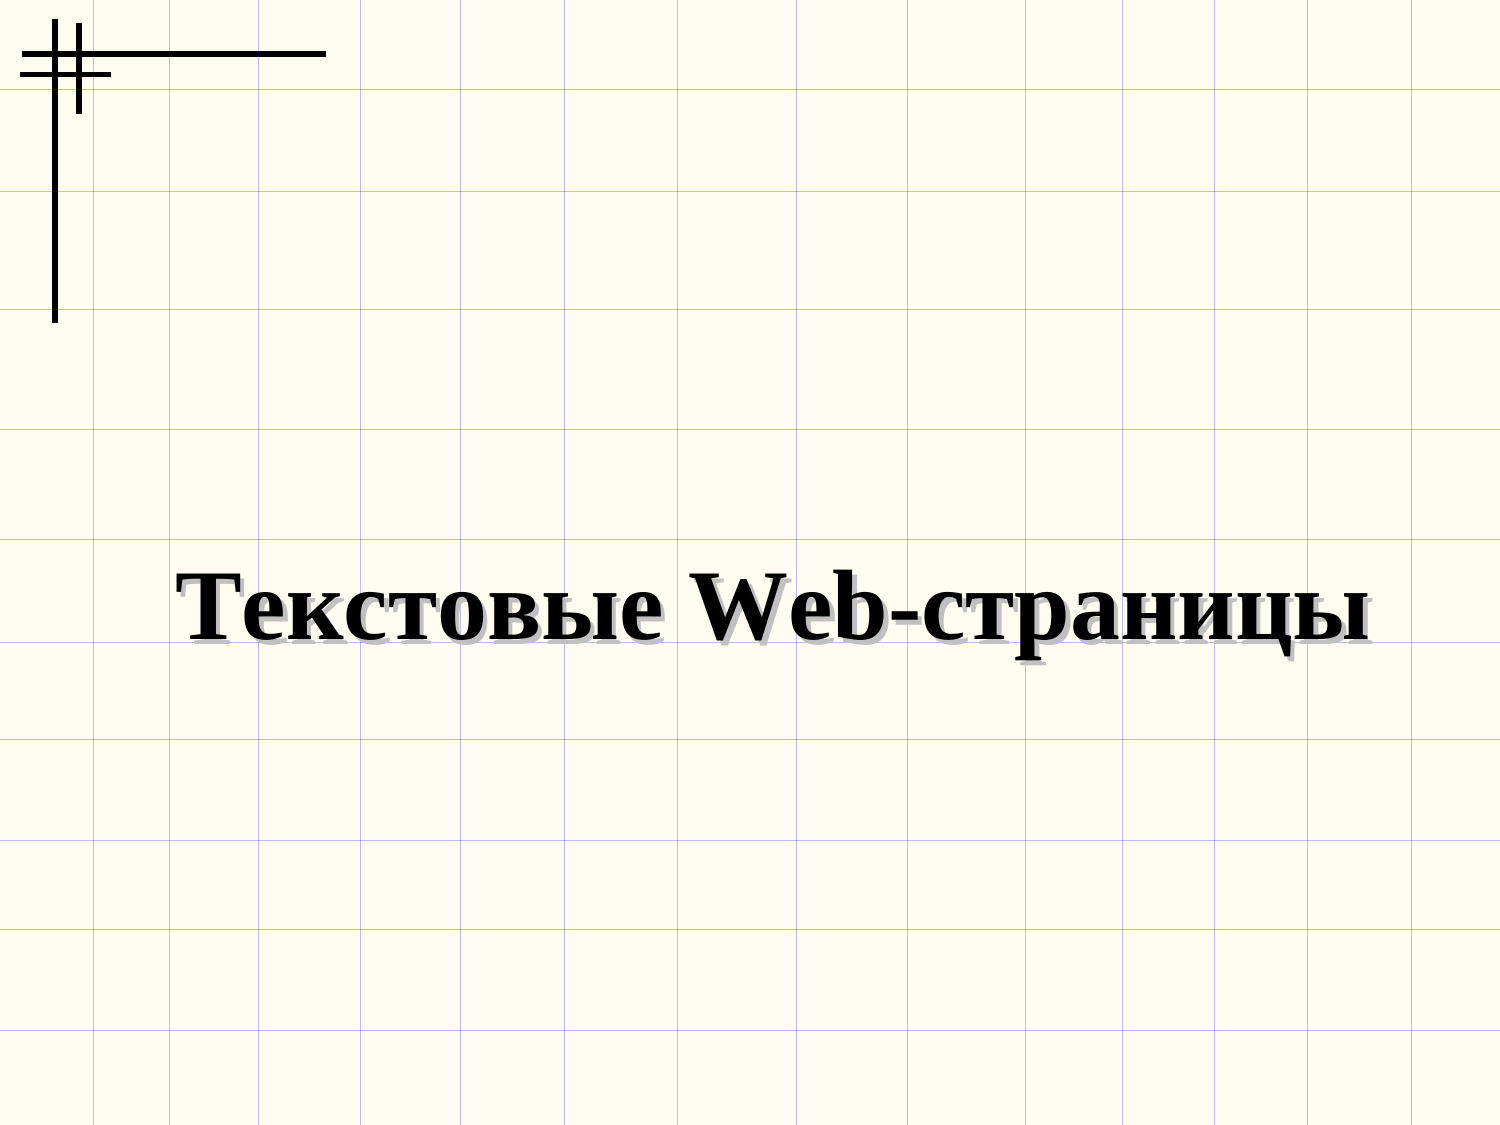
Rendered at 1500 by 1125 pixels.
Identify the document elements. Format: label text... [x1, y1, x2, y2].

title Текстовые Web-страницы [123, 349, 1424, 669]
